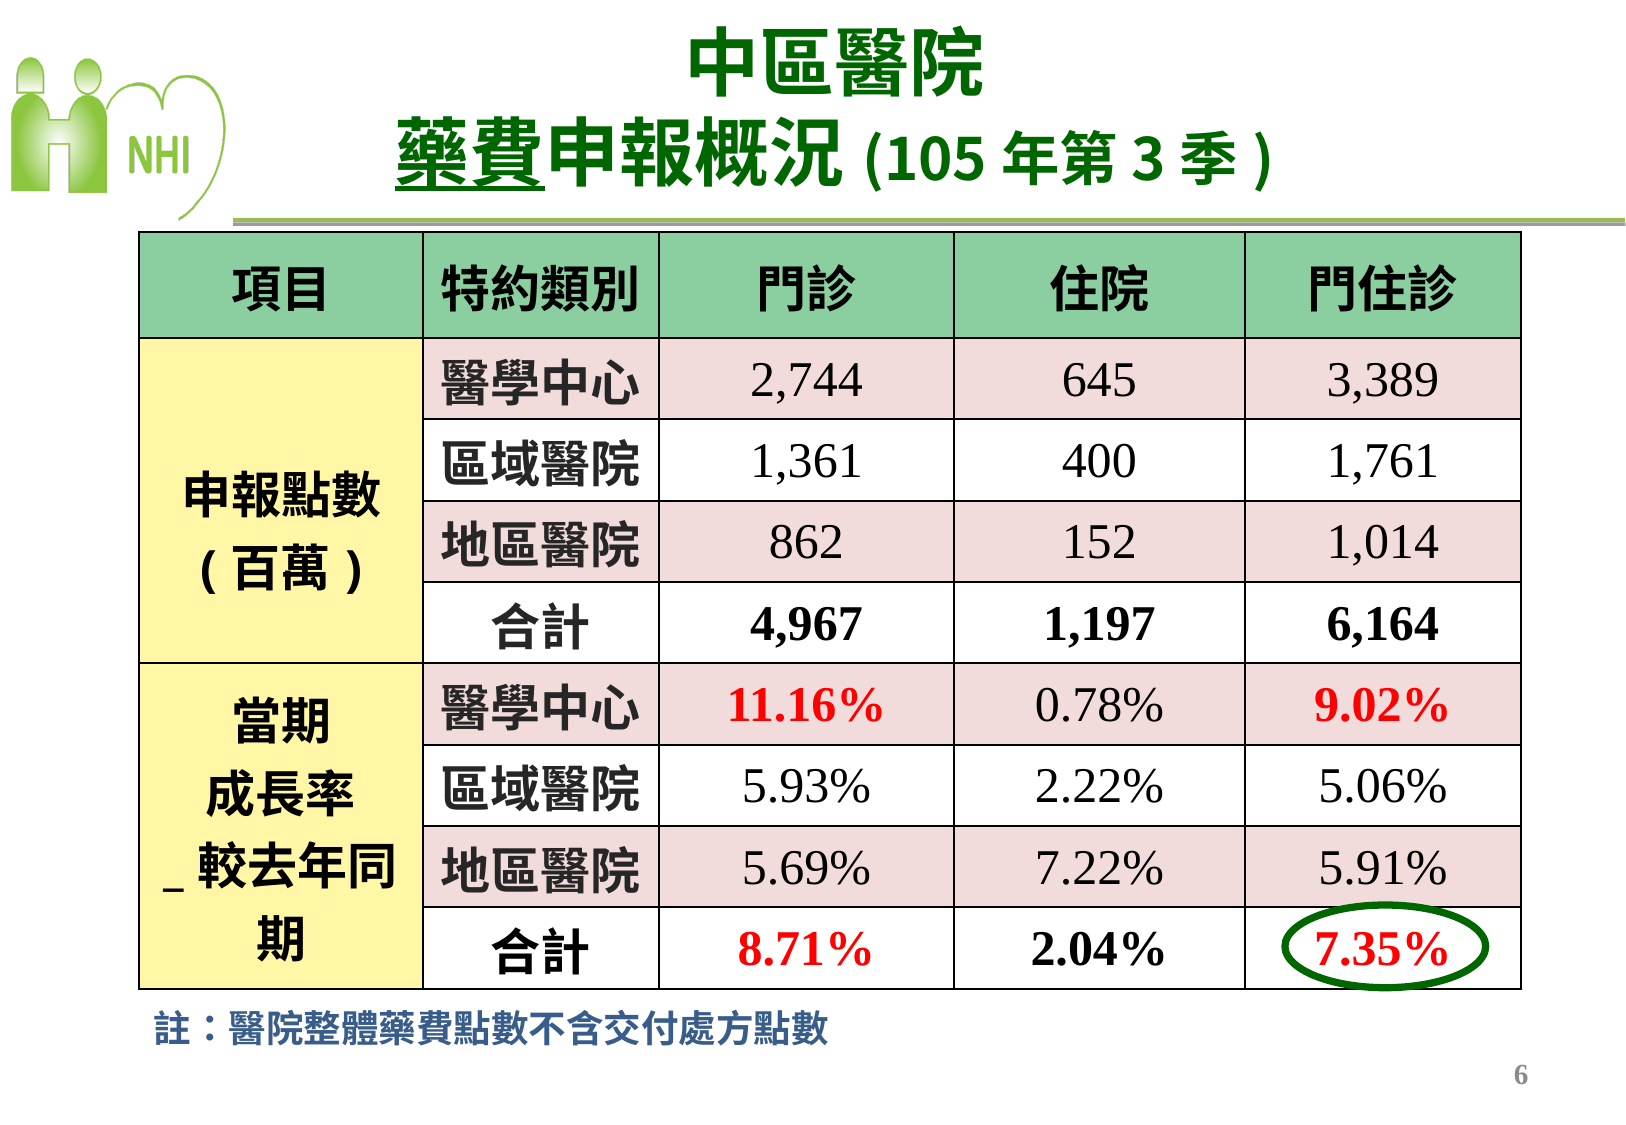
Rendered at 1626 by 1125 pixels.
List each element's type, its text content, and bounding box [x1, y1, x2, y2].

table_cell 5.93% [660, 746, 953, 825]
table_cell 7.22% [955, 827, 1244, 906]
table_cell 2.04% [955, 908, 1244, 988]
table_cell 1,014 [1246, 502, 1520, 581]
table_cell 862 [660, 502, 953, 581]
table_cell 5.69% [660, 827, 953, 906]
table_cell 1,761 [1246, 420, 1520, 500]
table_cell 3,389 [1246, 339, 1520, 418]
table_cell 申報點數 (百萬) [140, 339, 422, 662]
table_cell 2,744 [660, 339, 953, 418]
table_cell 11.16% [660, 664, 953, 744]
table_cell 醫學中心 [424, 664, 658, 744]
table_cell 152 [955, 502, 1244, 581]
table_cell 7.35% [1246, 908, 1340, 988]
table_cell 醫學中心 [424, 339, 658, 418]
table_header 門診 [660, 233, 953, 337]
table_cell 400 [955, 420, 1244, 500]
table_cell 8.71% [660, 908, 953, 988]
table_cell 5.06% [1246, 746, 1520, 825]
table_header 項目 [140, 233, 422, 337]
picture [0, 42, 233, 233]
table_cell 區域醫院 [424, 420, 658, 500]
table_header 特約類別 [424, 233, 658, 337]
table_cell 7.35% [1289, 909, 1481, 984]
table_cell 5.91% [1246, 827, 1520, 906]
table_cell 1,197 [955, 583, 1244, 662]
table_cell 當期 成長率 _較去年同期 [140, 664, 422, 988]
table_cell 地區醫院 [424, 827, 658, 906]
table_cell 2.22% [955, 746, 1244, 825]
slide_number <編號> [1164, 1042, 1544, 1103]
table_cell 0.78% [955, 664, 1244, 744]
table_cell 6,164 [1246, 583, 1520, 662]
table_cell 區域醫院 [424, 746, 658, 825]
table_header 門住診 [1246, 233, 1520, 337]
table_cell 4,967 [660, 583, 953, 662]
table_cell 7.35% [1431, 908, 1520, 988]
table_cell 9.02% [1246, 664, 1520, 744]
text_box 註：醫院整體藥費點數不含交付處方點數 [139, 997, 1037, 1058]
table_header 住院 [955, 233, 1244, 337]
table_cell 合計 [424, 908, 658, 988]
table_cell 645 [955, 339, 1244, 418]
table_cell 地區醫院 [424, 502, 658, 581]
table_cell 1,361 [660, 420, 953, 500]
title 中區醫院 藥費申報概況(105年第3季) [245, 18, 1424, 193]
table_cell 合計 [424, 583, 658, 662]
